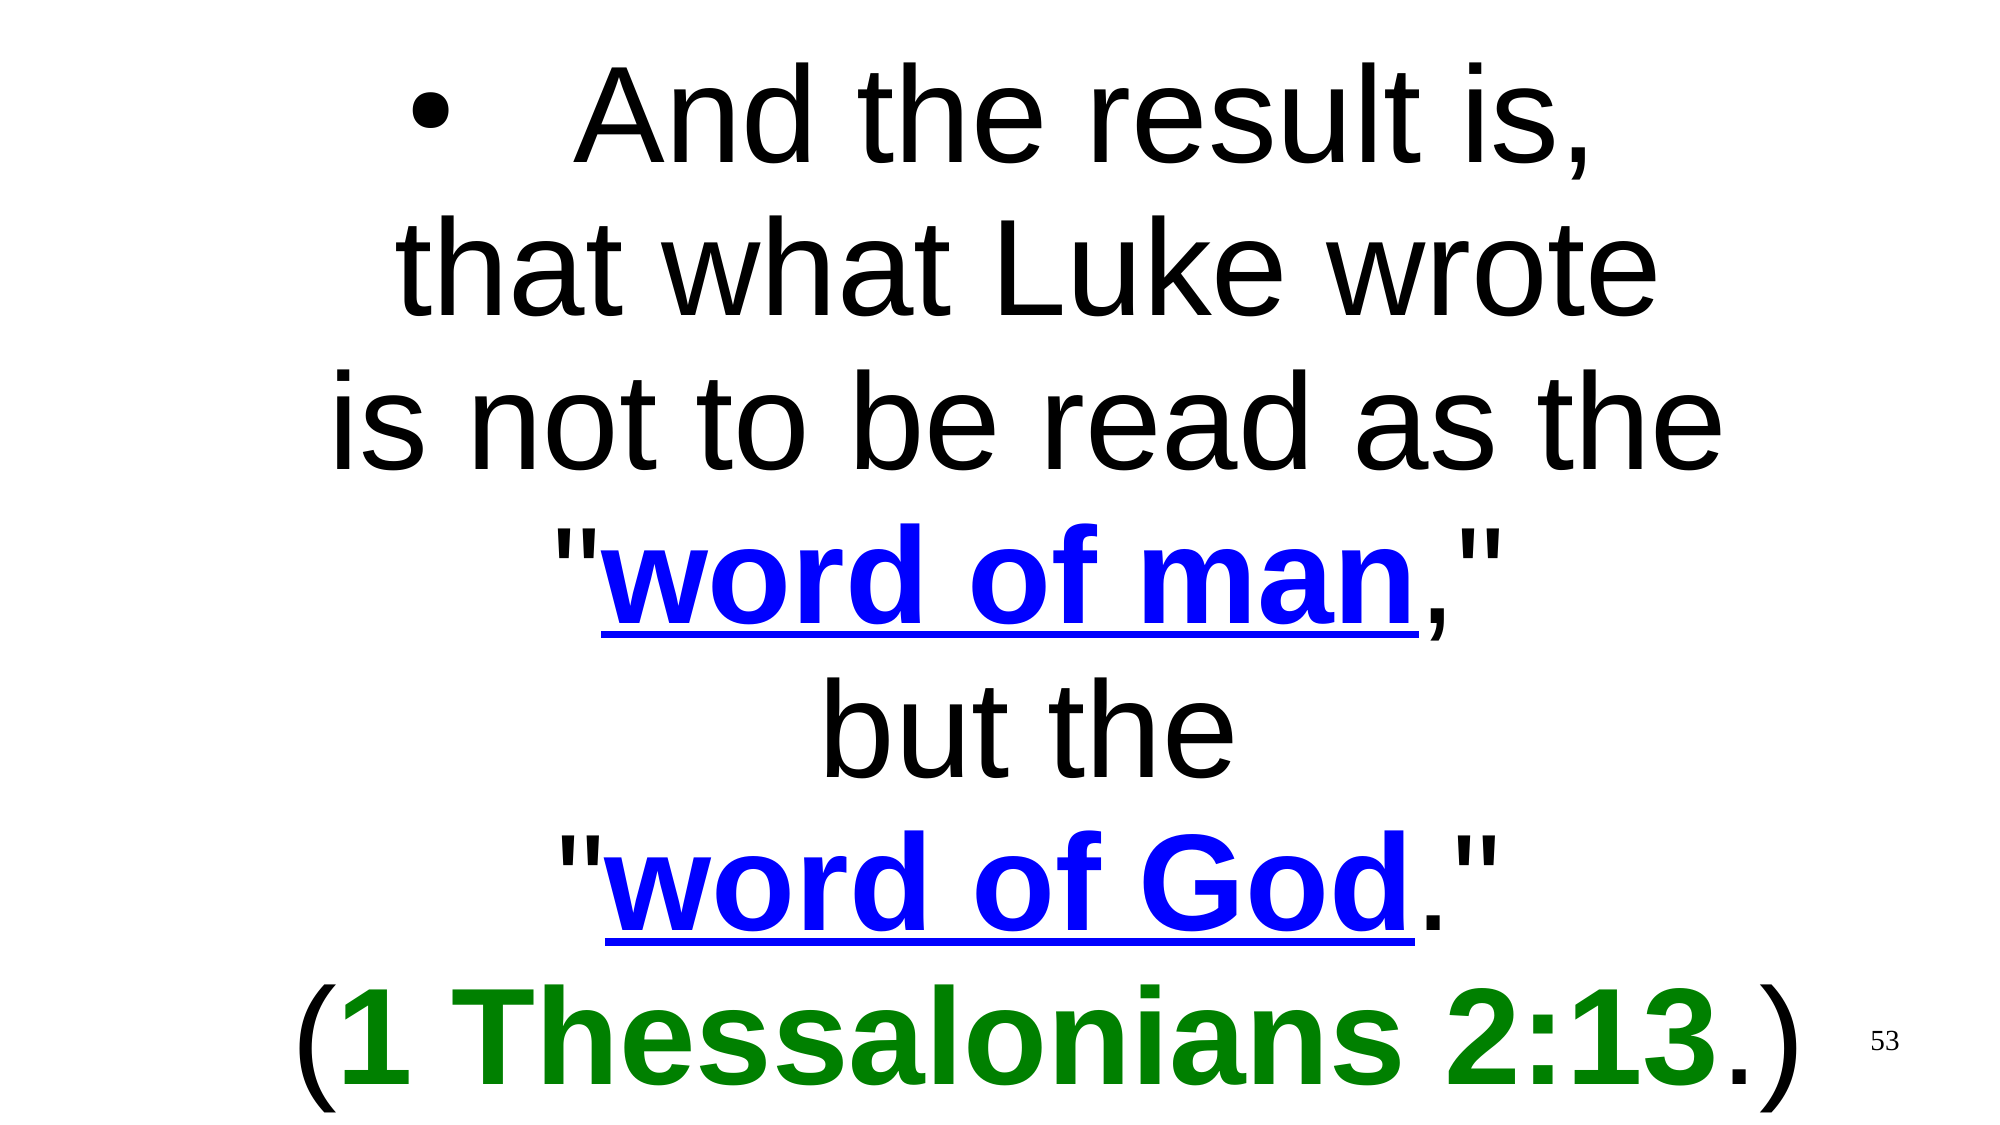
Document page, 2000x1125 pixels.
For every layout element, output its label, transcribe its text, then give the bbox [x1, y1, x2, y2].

list And the result is, that what Luke wrote is not to be read as the "word of man," but the "word of God." (1 Thessalonians 2:13.) [37, 37, 1988, 1125]
